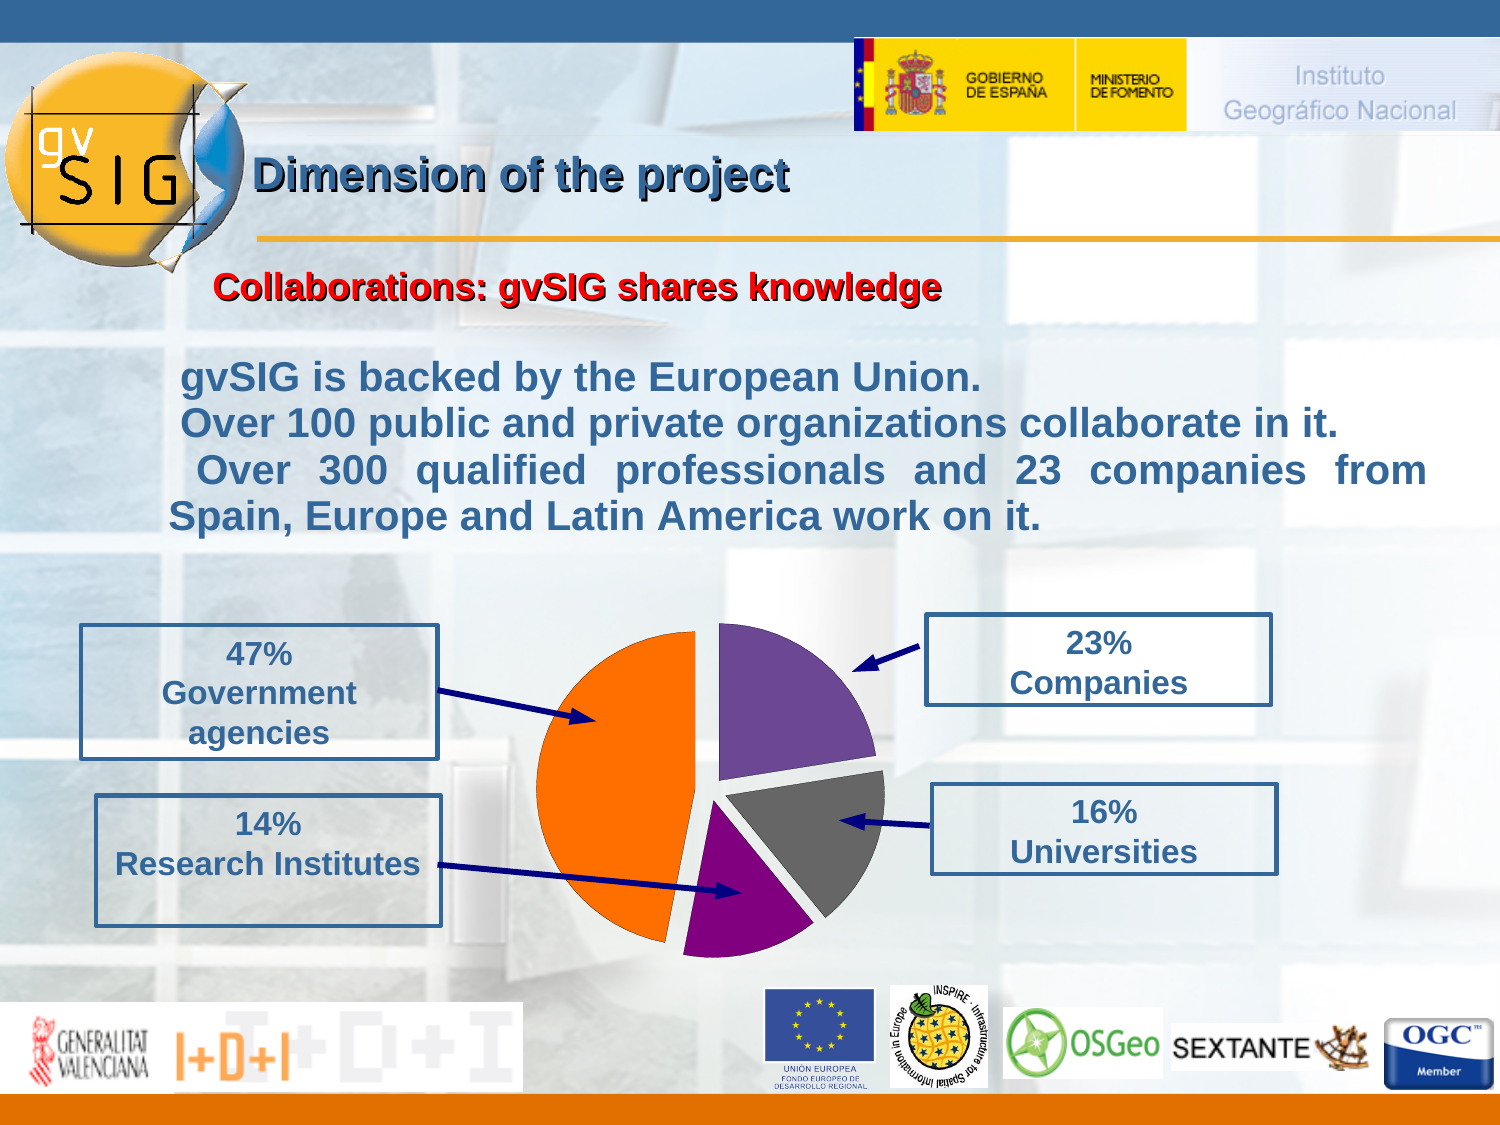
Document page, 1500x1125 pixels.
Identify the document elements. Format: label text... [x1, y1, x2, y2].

picture [1171, 1023, 1375, 1071]
text_box gvSIG is backed by the European Union. Over 100 public and private organizations collaborate in it. Over 300 qualified professionals and 23 companies from Spain, Europe and Latin America work on it. [153, 346, 1443, 547]
picture [536, 623, 886, 959]
text_box 23% Companies [926, 614, 1272, 745]
picture [890, 985, 988, 1088]
text_box 47% Government agencies [81, 624, 438, 818]
picture [0, 1002, 523, 1094]
picture [1003, 1007, 1163, 1079]
text_box Collaborations: gvSIG shares knowledge [197, 260, 1500, 321]
text_box Dimension of the project [236, 142, 1500, 211]
picture [1384, 1018, 1494, 1090]
text_box 14% Research Institutes [95, 795, 441, 992]
picture [854, 37, 1500, 131]
text_box 16% Universities [931, 783, 1277, 915]
picture [763, 987, 876, 1089]
picture [0, 49, 250, 276]
